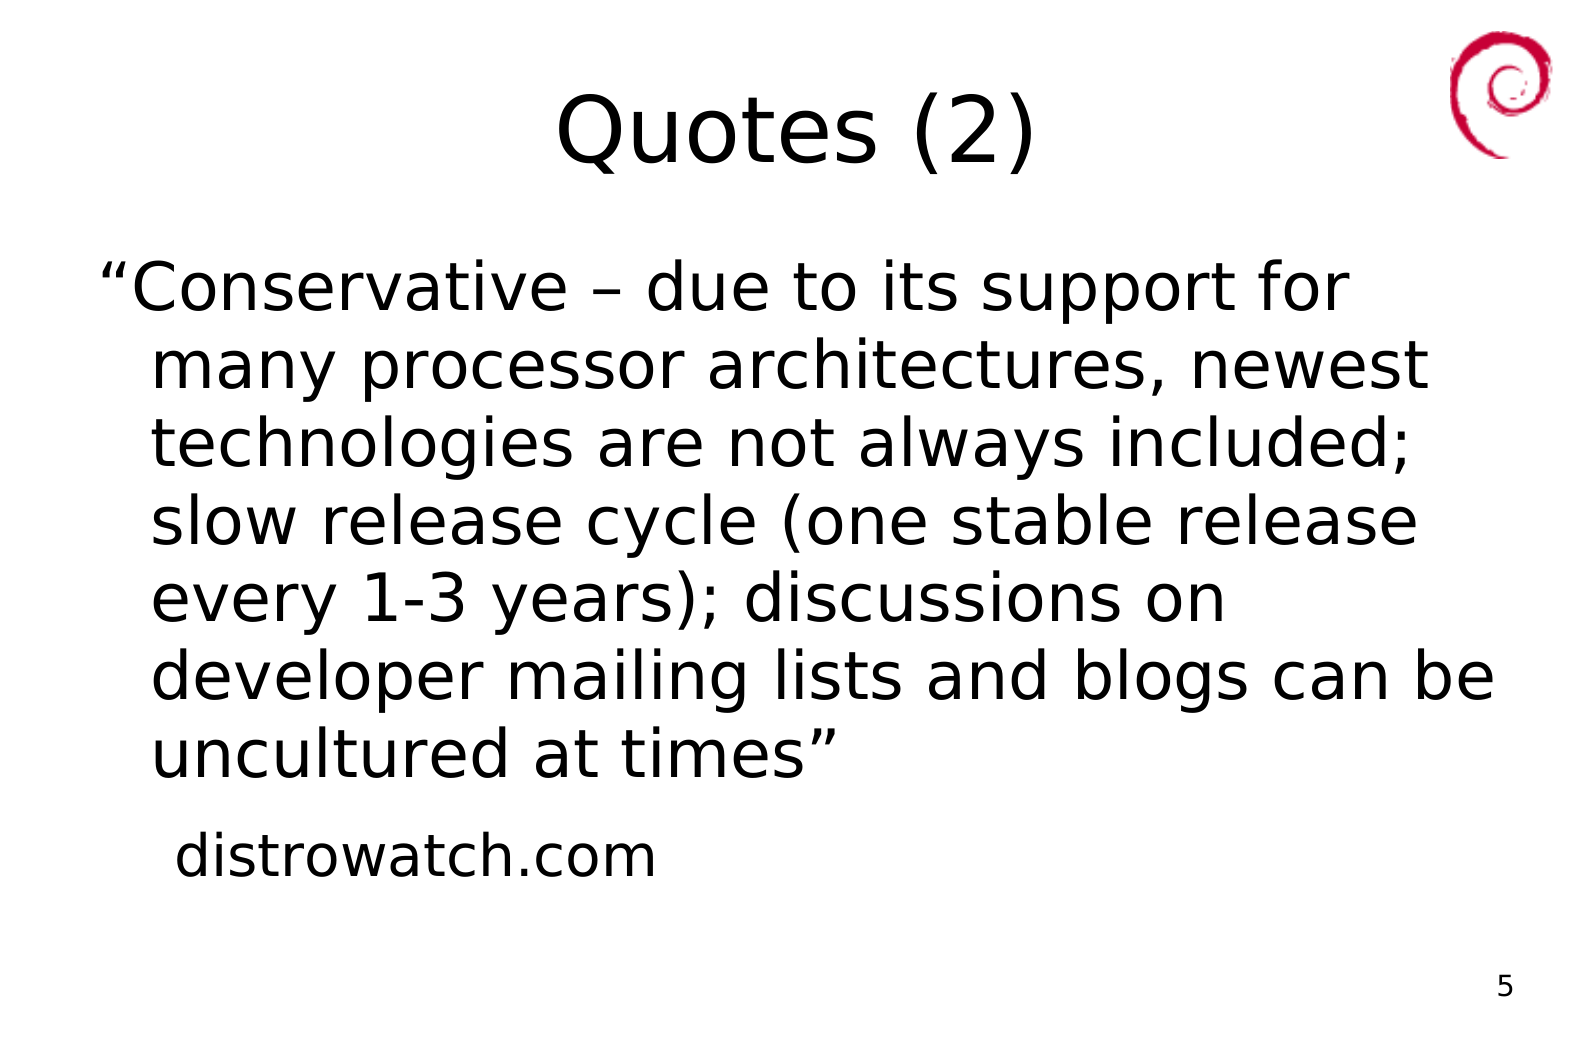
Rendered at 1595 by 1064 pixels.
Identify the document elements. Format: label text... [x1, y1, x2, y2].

list “Conservative – due to its support for many processor architectures, newest technologies are not always included; slow release cycle (one stable release every 1-3 years); discussions on developer mailing lists and blogs can be uncultured at times” distrowatch.com [79, 248, 1515, 951]
title Quotes (2) [79, 42, 1515, 221]
picture [1450, 31, 1555, 159]
